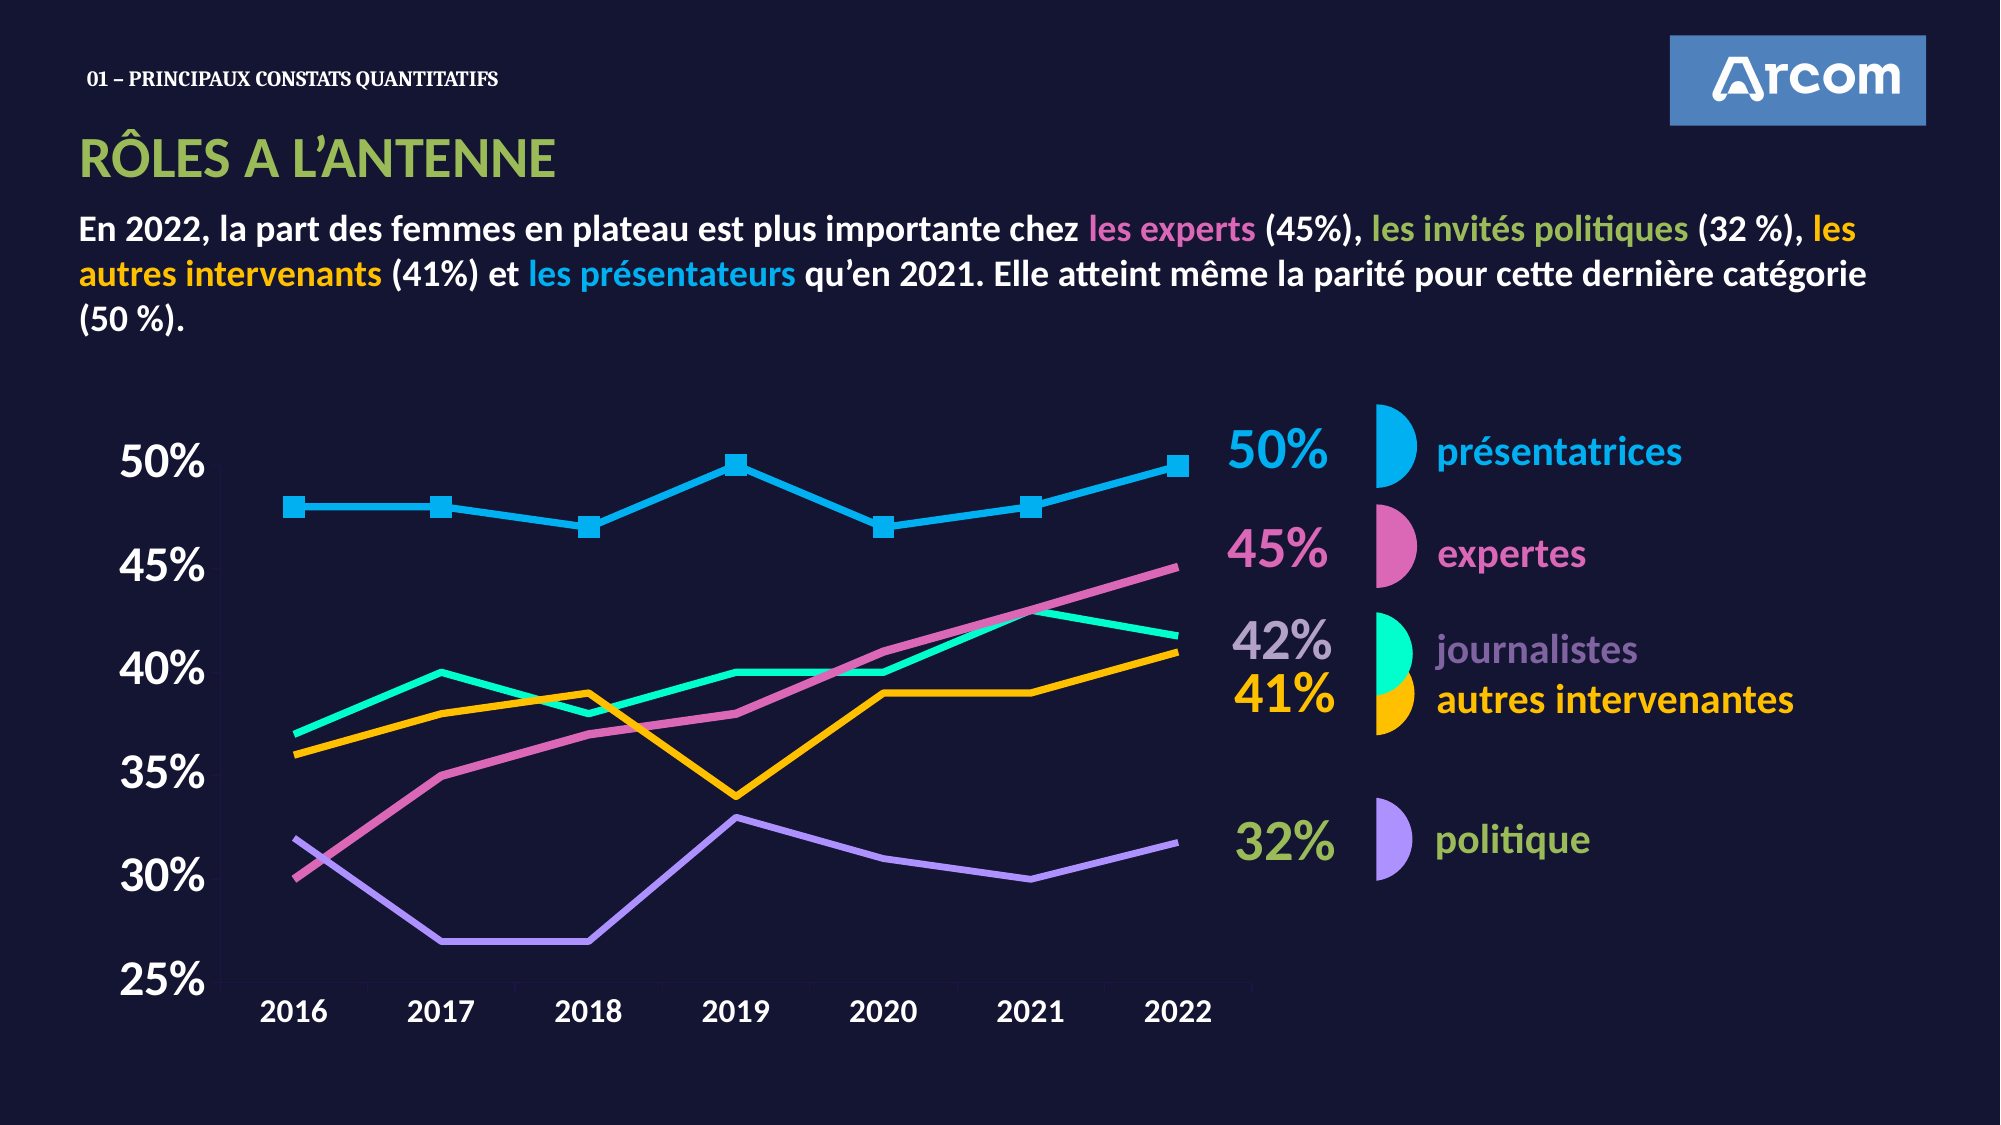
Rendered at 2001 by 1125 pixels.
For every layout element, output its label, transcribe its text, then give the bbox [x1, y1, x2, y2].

text_box 32% [1219, 795, 1468, 880]
text_box [1377, 673, 1415, 736]
text_box 45% [1213, 501, 1387, 587]
picture [1689, 33, 1923, 125]
text_box journalistes [1421, 614, 2000, 664]
text_box [1384, 405, 1418, 488]
text_box RÔLES A L’ANTENNE [79, 111, 1748, 197]
chart [79, 348, 1377, 1125]
text_box 41% [1219, 646, 1378, 732]
text_box présentatrices [1421, 416, 1946, 482]
list En 2022, la part des femmes en plateau est plus importante chez les experts (45%), les invités politiques (32 %), les autres intervenants (41%) et les présentateurs qu’en 2021. Elle atteint même la parité pour cette dernière catégorie (50 %). [78, 196, 1898, 348]
text_box autres intervenantes [1421, 664, 2000, 730]
text_box expertes [1422, 518, 1948, 584]
text_box 50% [1212, 402, 1384, 488]
text_box [1748, 35, 1927, 126]
title 01 – Principaux constats quantitatifs [71, 67, 1214, 92]
text_box [1387, 505, 1418, 587]
text_box [1669, 35, 1689, 111]
text_box 42% [1217, 593, 1380, 679]
text_box politique [1420, 803, 2000, 869]
text_box 42% [1240, 631, 1250, 645]
